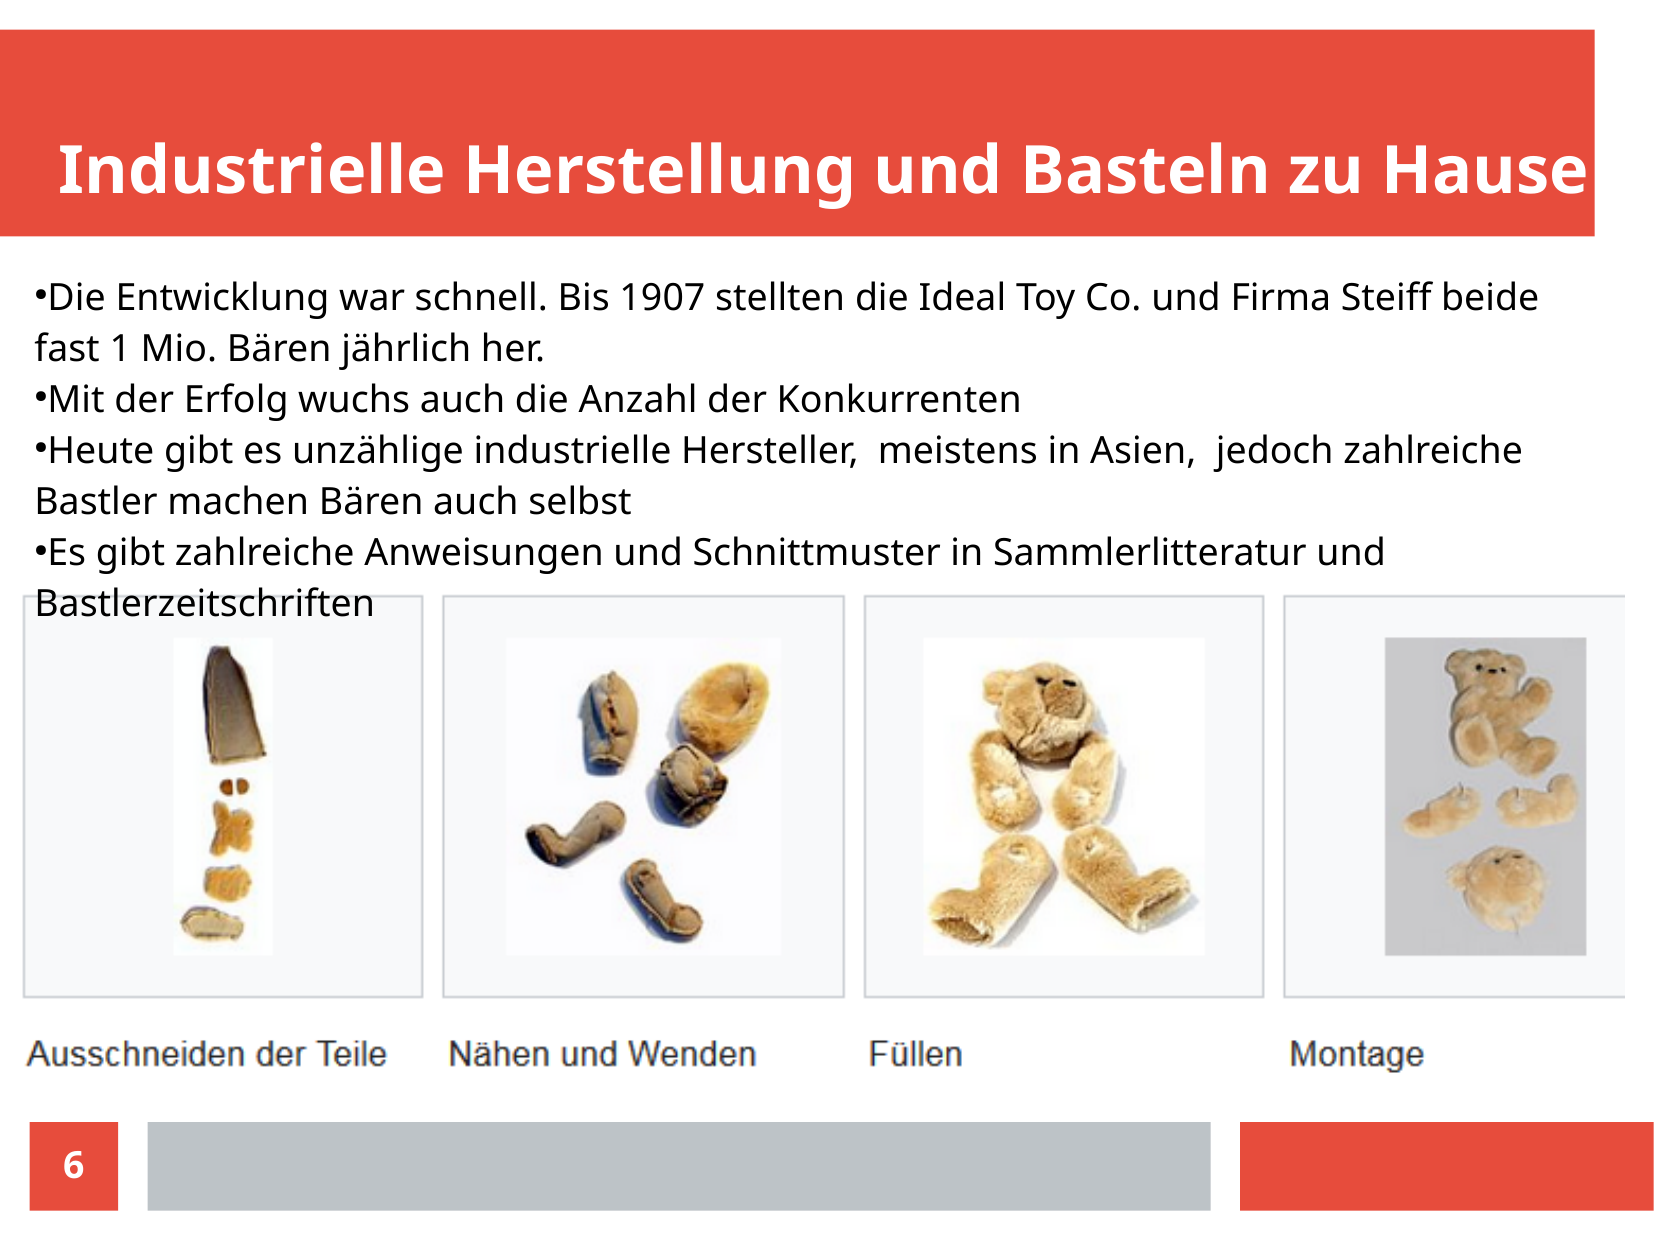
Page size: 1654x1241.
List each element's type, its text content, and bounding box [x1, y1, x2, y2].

text_box [29, 1122, 119, 1211]
text_box Die Entwicklung war schnell. Bis 1907 stellten die Ideal Toy Co. und Firma Steiff beide fast 1 Mio. Bären jährlich her. Mit der Erfolg wuchs auch die Anzahl der Konkurrenten Heute gibt es unzählige industrielle Hersteller, meistens in Asien, jedoch zahlreiche Bastler machen Bären auch selbst Es gibt zahlreiche Anweisungen und Schnittmuster in Sammlerlitteratur und Bastlerzeitschriften [19, 263, 1631, 562]
title Industrielle Herstellung und Basteln zu Hause [59, 59, 1595, 207]
picture [15, 583, 1625, 1092]
